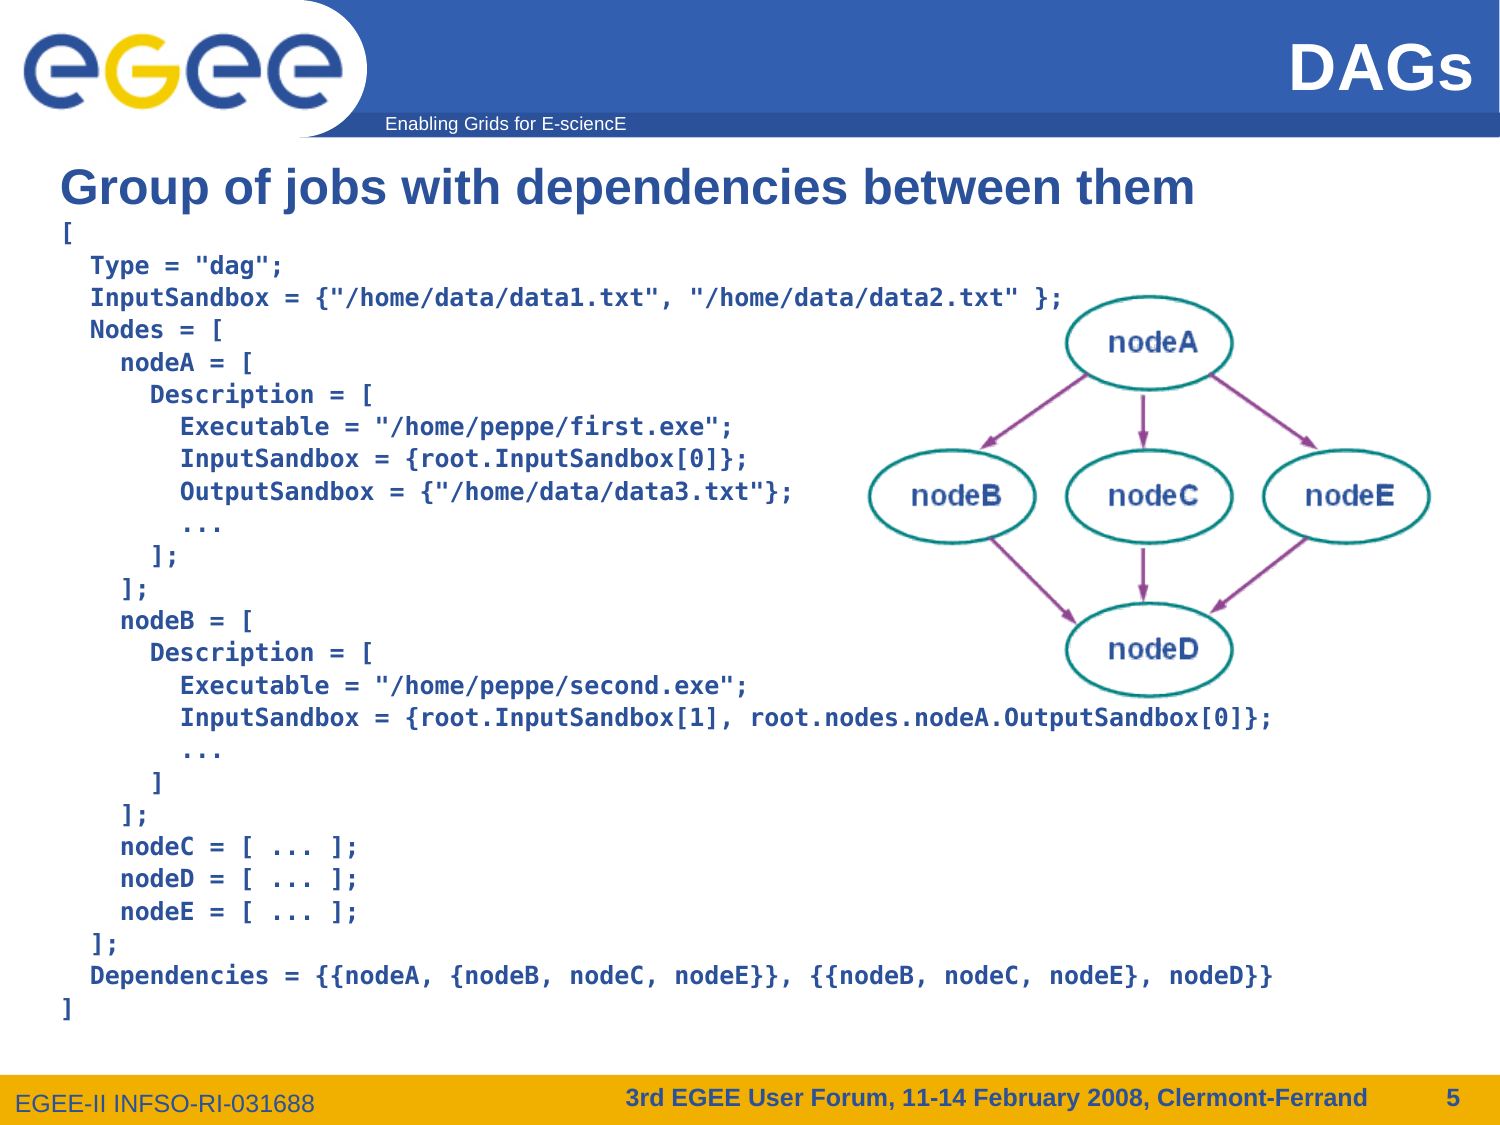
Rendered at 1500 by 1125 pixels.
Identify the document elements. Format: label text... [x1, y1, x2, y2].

title DAGs [369, 0, 1475, 148]
picture [18, 30, 349, 112]
list Group of jobs with dependencies between them [ Type = "dag"; InputSandbox = {"/home/data/data1.txt", "/home/data/data2.txt" }; Nodes = [ nodeA = [ Description = [ Executable = "/home/peppe/first.exe"; InputSandbox = {root.InputSandbox[0]}; OutputSandbox = {"/home/data/data3.txt"}; ... ]; ]; nodeB = [ Description = [ Executable = "/home/peppe/second.exe"; InputSandbox = {root.InputSandbox[1], root.nodes.nodeA.OutputSandbox[0]}; ... ] ]; nodeC = [ ... ]; nodeD = [ ... ]; nodeE = [ ... ]; ]; Dependencies = {{nodeA, {nodeB, nodeC, nodeE}}, {{nodeB, nodeC, nodeE}, nodeD}} ] [56, 159, 1466, 1043]
picture [839, 262, 1463, 730]
